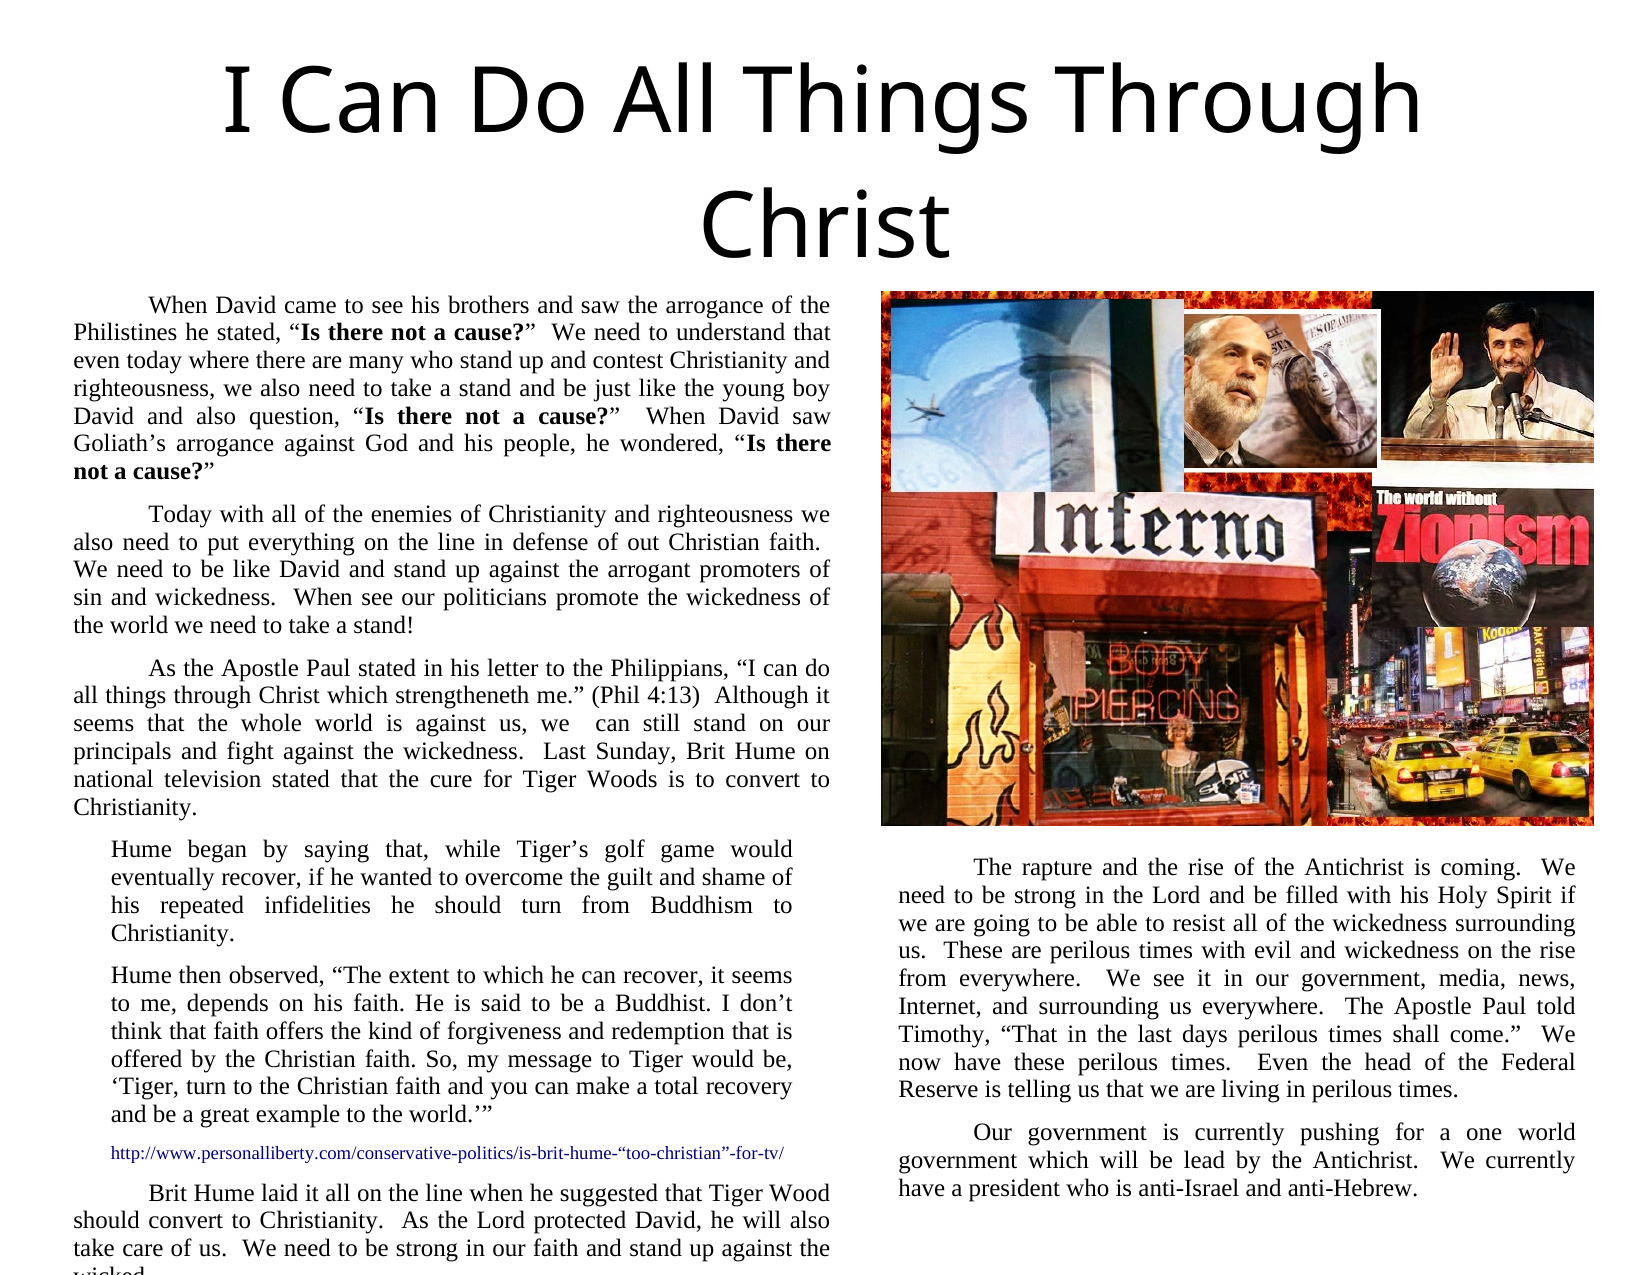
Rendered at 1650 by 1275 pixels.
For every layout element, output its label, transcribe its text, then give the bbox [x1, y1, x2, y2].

picture [881, 291, 1594, 826]
text_box When David came to see his brothers and saw the arrogance of the Philistines he stated, “Is there not a cause?” We need to understand that even today where there are many who stand up and contest Christianity and righteousness, we also need to take a stand and be just like the young boy David and also question, “Is there not a cause?” When David saw Goliath’s arrogance against God and his people, he wondered, “Is there not a cause?” Today with all of the enemies of Christianity and righteousness we also need to put everything on the line in defense of out Christian faith. We need to be like David and stand up against the arrogant promoters of sin and wickedness. When see our politicians promote the wickedness of the world we need to take a stand! As the Apostle Paul stated in his letter to the Philippians, “I can do all things through Christ which strengtheneth me.” (Phil 4:13) Although it seems that the whole world is against us, we can still stand on our principals and fight against the wickedness. Last Sunday, Brit Hume on national television stated that the cure for Tiger Woods is to convert to Christianity. Hume began by saying that, while Tiger’s golf game would eventually recover, if he wanted to overcome the guilt and shame of his repeated infidelities he should turn from Buddhism to Christianity. Hume then observed, “The extent to which he can recover, it seems to me, depends on his faith. He is said to be a Buddhist. I don’t think that faith offers the kind of forgiveness and redemption that is offered by the Christian faith. So, my message to Tiger would be, ‘Tiger, turn to the Christian faith and you can make a total recovery and be a great example to the world.’” http://www.personalliberty.com/conservative-politics/is-brit-hume-“too-christian”-for-tv/ Brit Hume laid it all on the line when he suggested that Tiger Wood should convert to Christianity. As the Lord protected David, he will also take care of us. We need to be strong in our faith and stand up against the wicked. [58, 283, 847, 1242]
text_box The rapture and the rise of the Antichrist is coming. We need to be strong in the Lord and be filled with his Holy Spirit if we are going to be able to resist all of the wickedness surrounding us. These are perilous times with evil and wickedness on the rise from everywhere. We see it in our government, media, news, Internet, and surrounding us everywhere. The Apostle Paul told Timothy, “That in the last days perilous times shall come.” We now have these perilous times. Even the head of the Federal Reserve is telling us that we are living in perilous times. Our government is currently pushing for a one world government which will be lead by the Antichrist. We currently have a president who is anti-Israel and anti-Hebrew. [883, 846, 1592, 1209]
title I Can Do All Things Through Christ [135, 49, 1515, 271]
